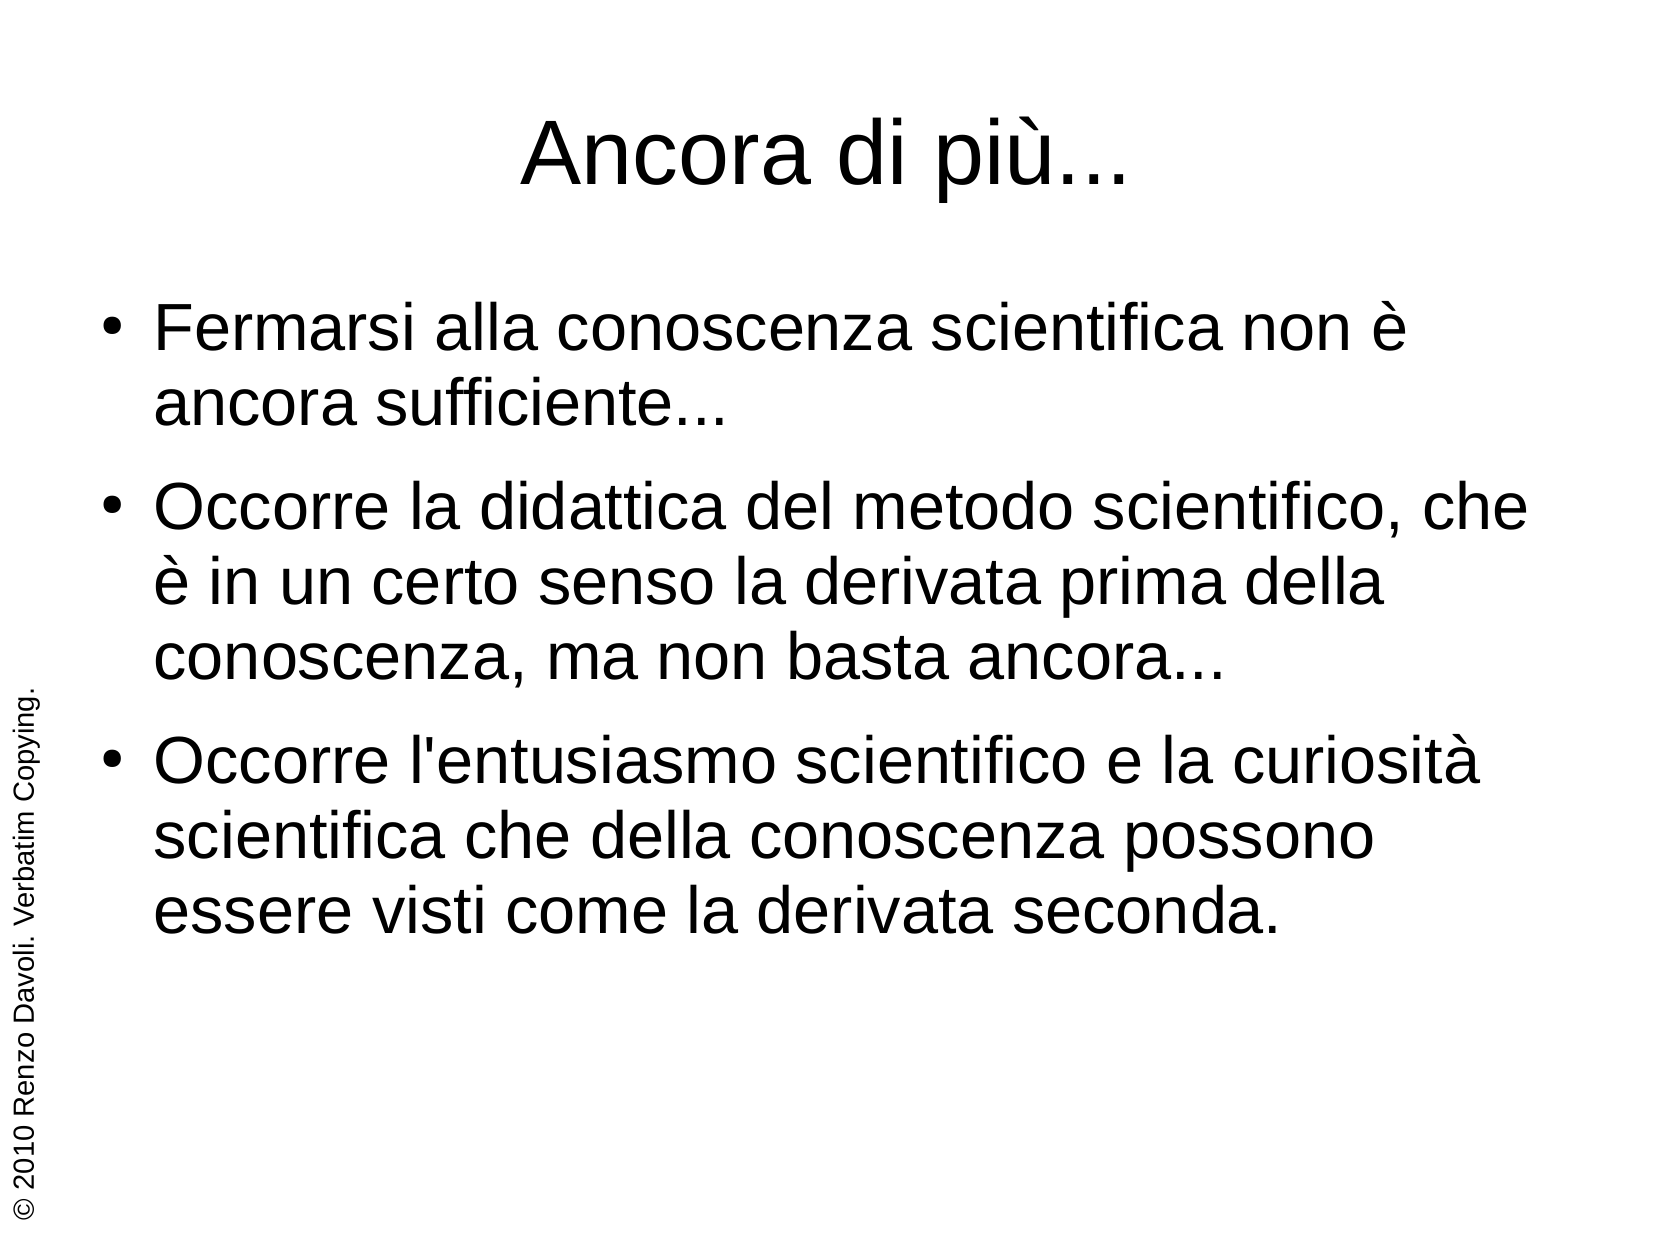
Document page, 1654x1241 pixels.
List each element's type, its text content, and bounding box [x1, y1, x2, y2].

title Ancora di più... [82, 56, 1571, 250]
list Fermarsi alla conoscenza scientifica non è ancora sufficiente... Occorre la didattica del metodo scientifico, che è in un certo senso la derivata prima della conoscenza, ma non basta ancora... Occorre l'entusiasmo scientifico e la curiosità scientifica che della conoscenza possono essere visti come la derivata seconda. [82, 290, 1571, 1109]
